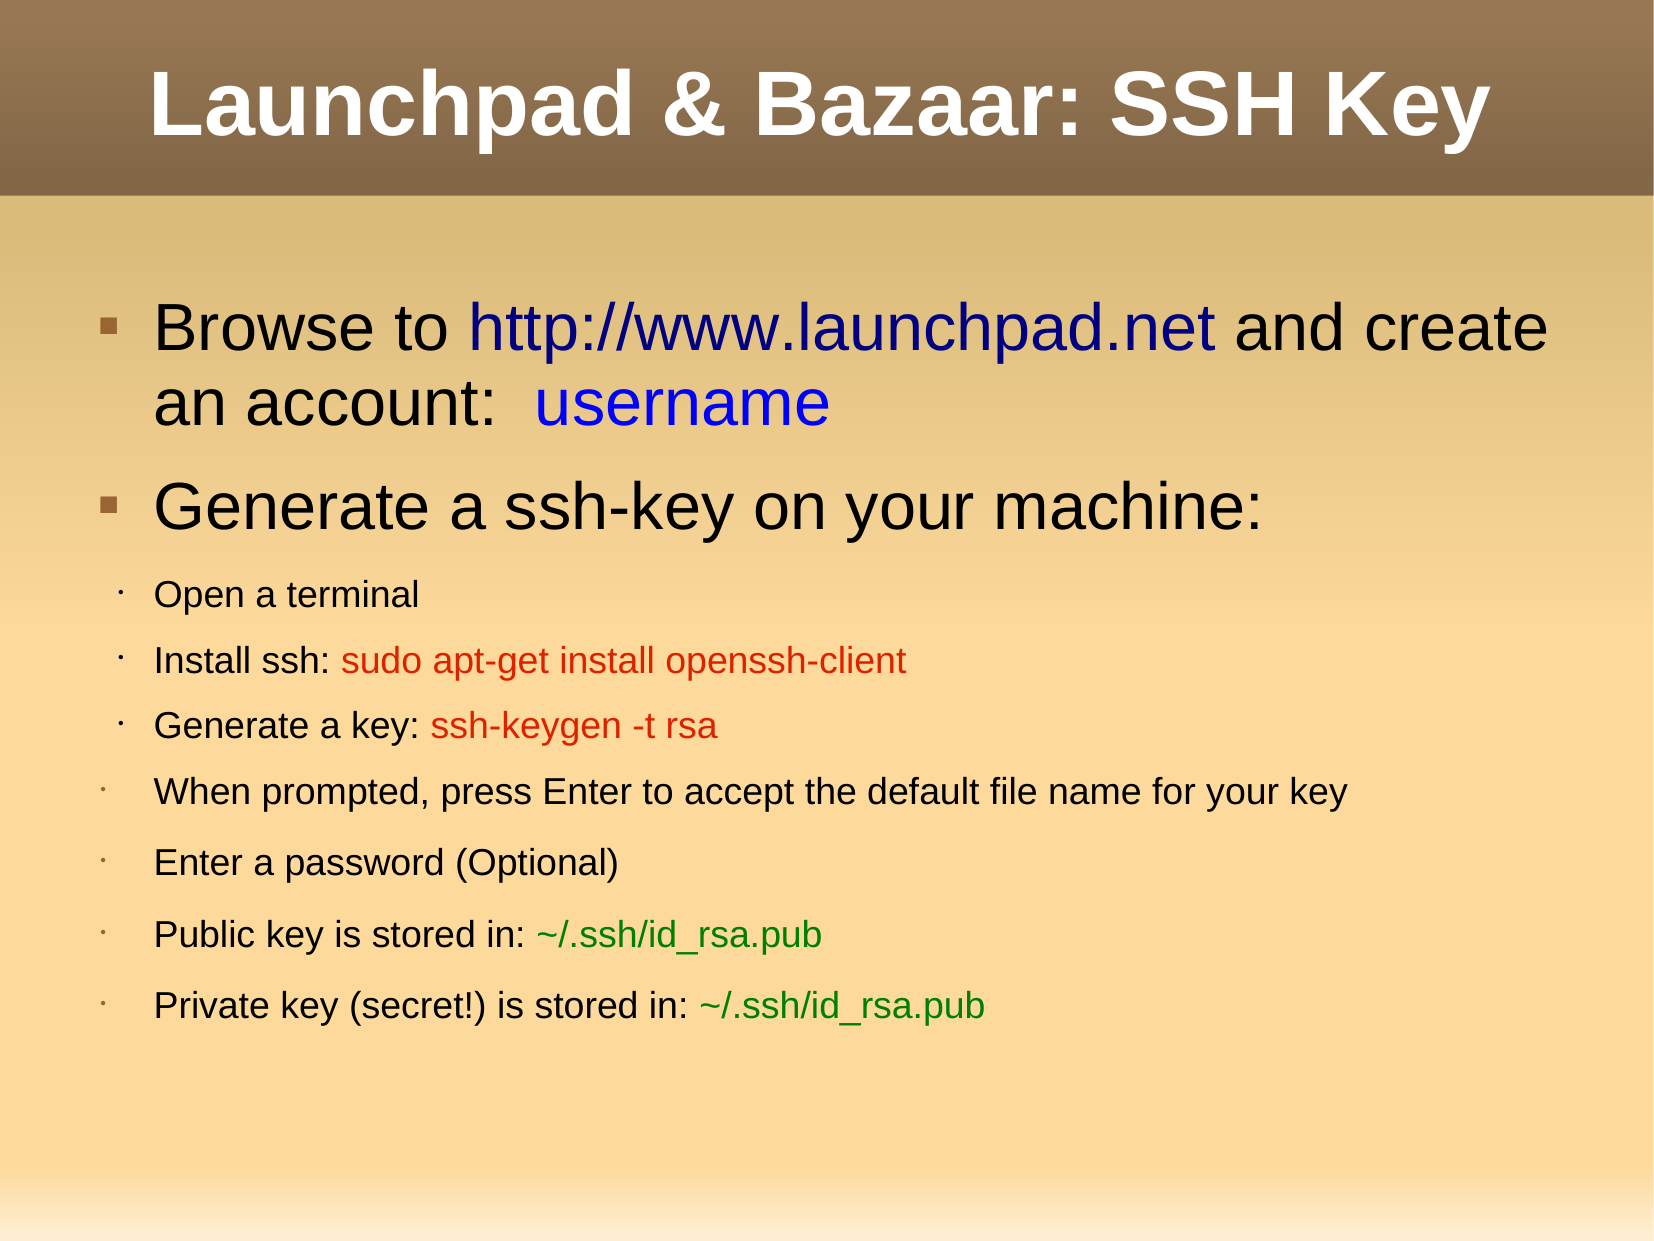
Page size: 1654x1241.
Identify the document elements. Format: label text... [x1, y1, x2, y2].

picture [0, 0, 1654, 1241]
title Launchpad & Bazaar: SSH Key [76, 7, 1565, 200]
list Browse to http://www.launchpad.net and create an account: username Generate a ssh-key on your machine: Open a terminal Install ssh: sudo apt-get install openssh-client Generate a key: ssh-keygen -t rsa When prompted, press Enter to accept the default file name for your key Enter a password (Optional) Public key is stored in: ~/.ssh/id_rsa.pub Private key (secret!) is stored in: ~/.ssh/id_rsa.pub [82, 290, 1571, 1113]
